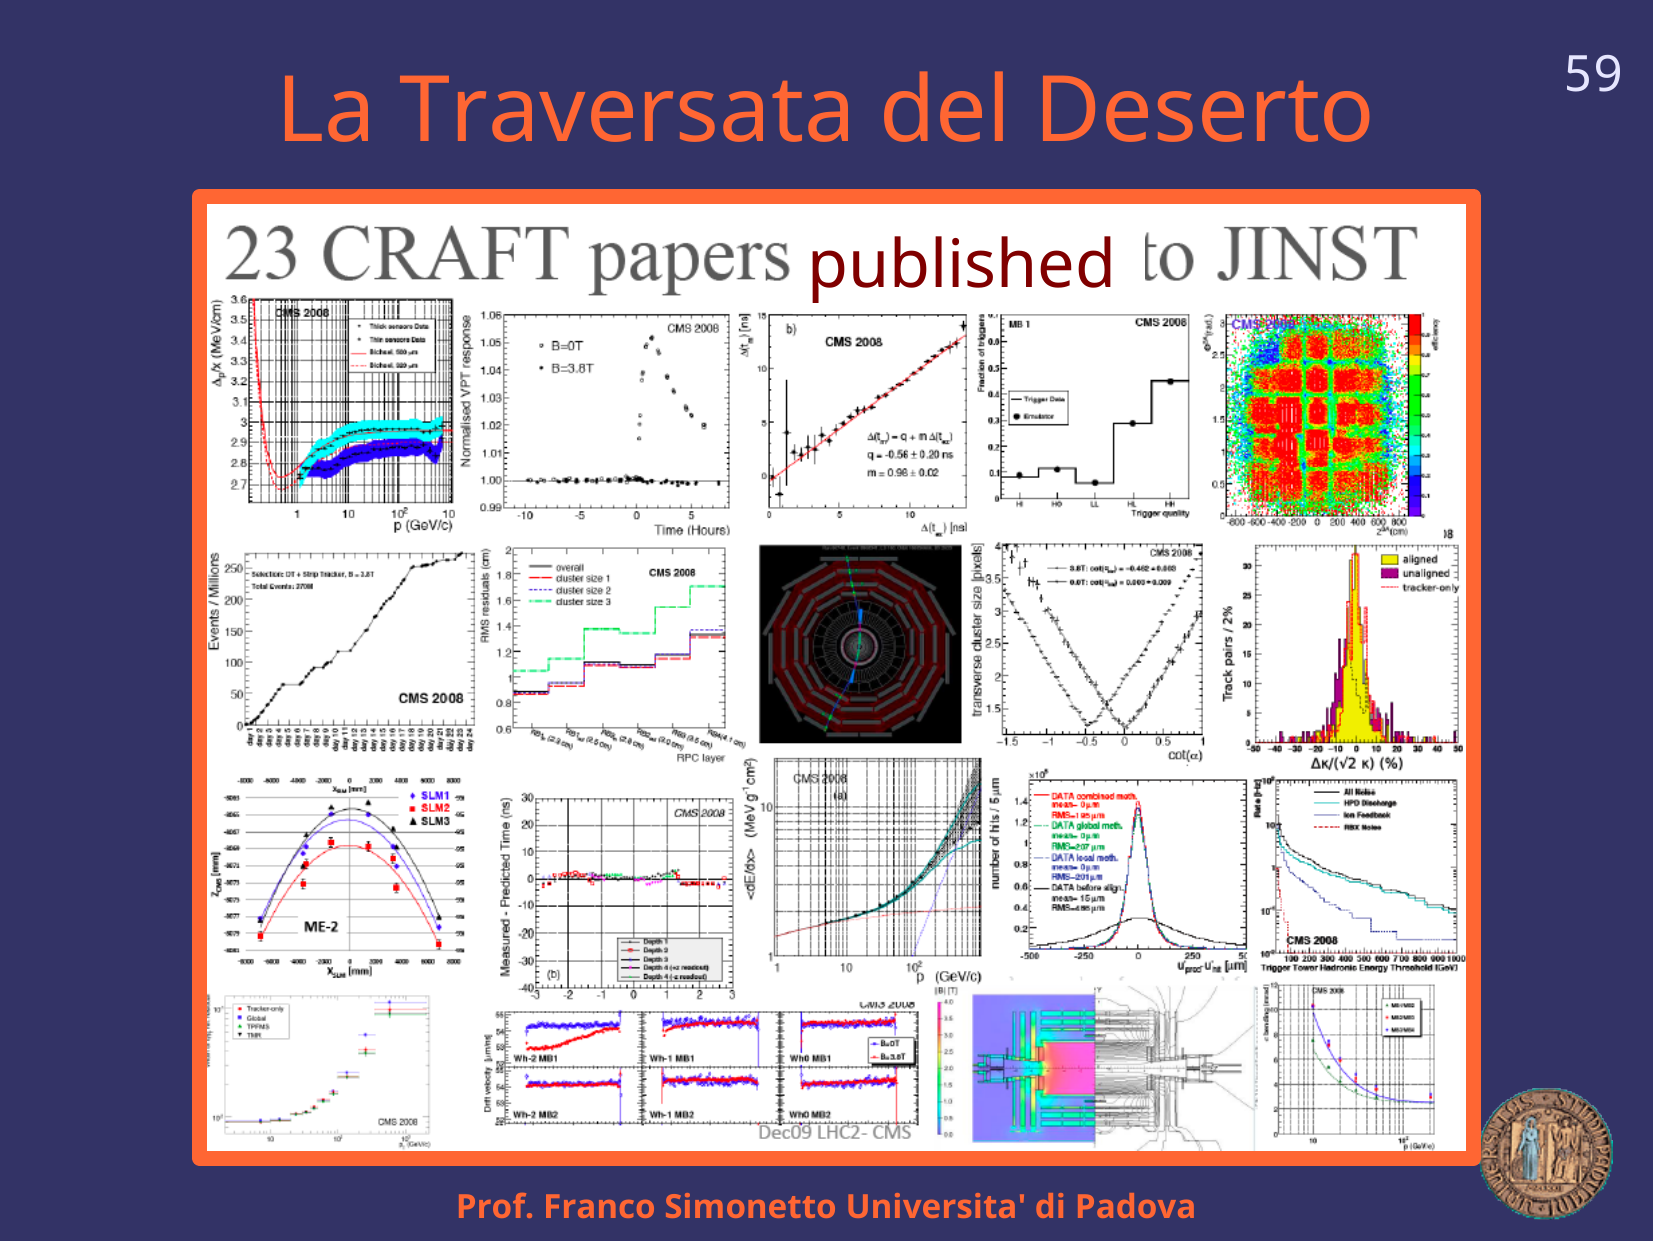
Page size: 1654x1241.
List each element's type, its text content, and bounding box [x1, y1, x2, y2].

title La Traversata del Deserto [82, 55, 1571, 156]
text_box published [792, 208, 1145, 302]
picture [207, 203, 1467, 1151]
picture [1479, 1087, 1613, 1221]
